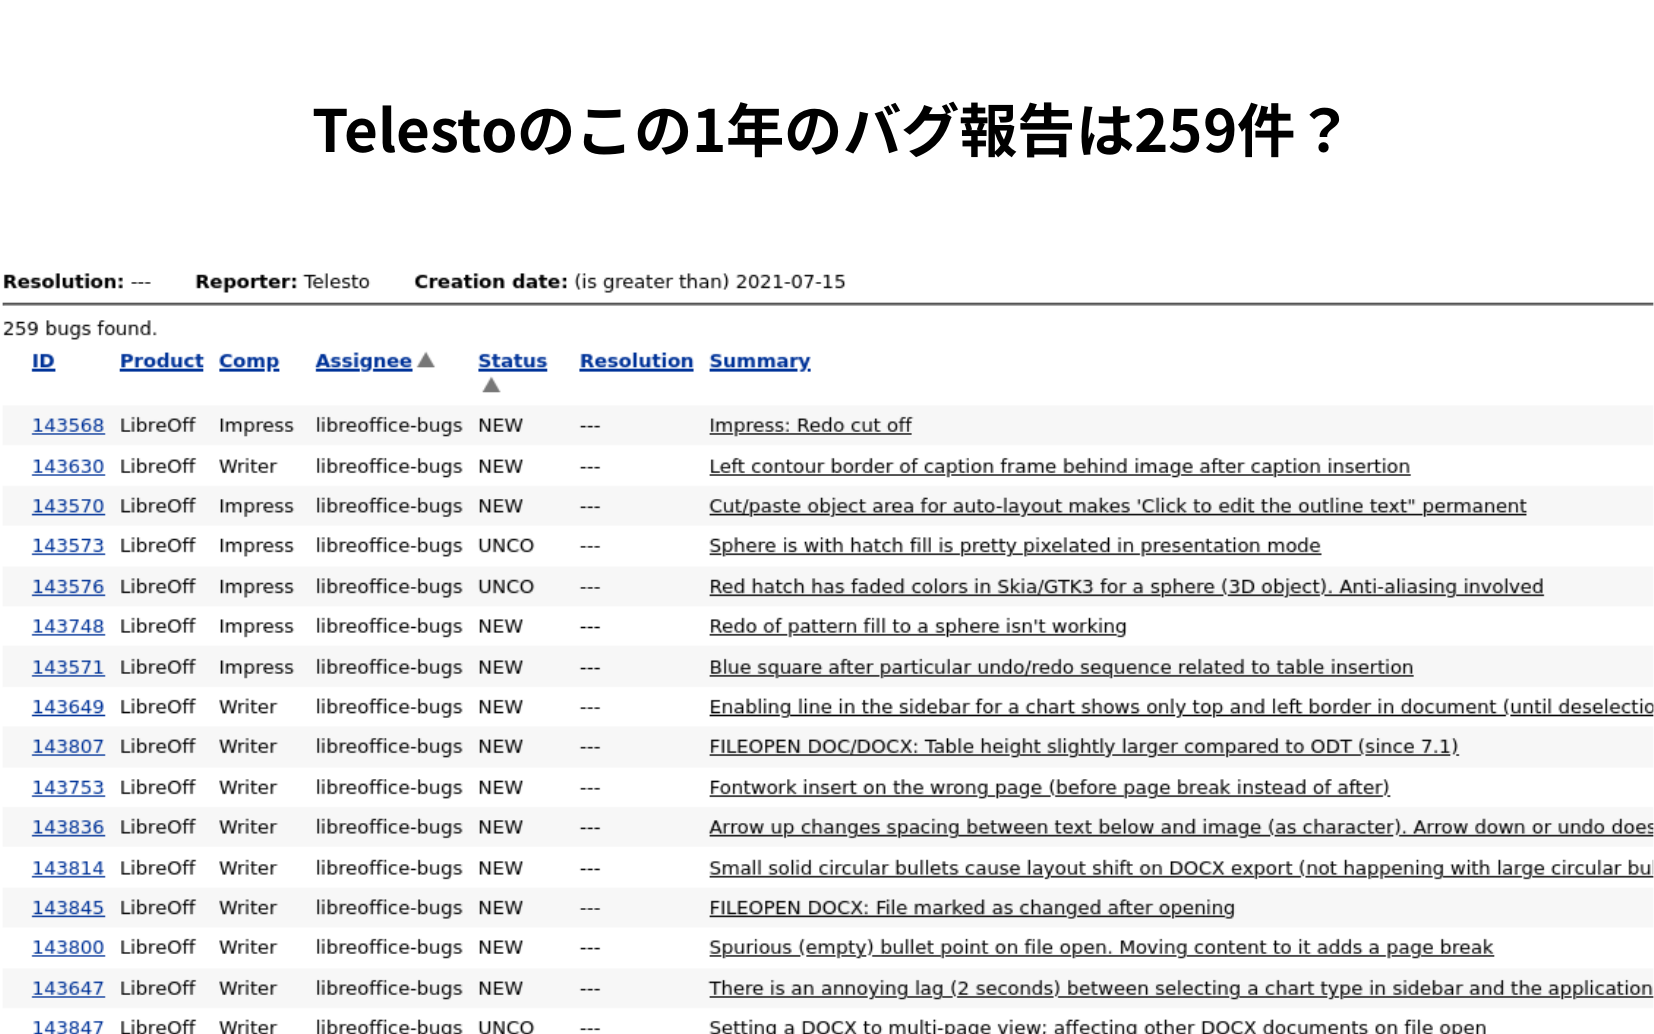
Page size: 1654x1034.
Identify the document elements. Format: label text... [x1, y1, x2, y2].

picture [0, 259, 1654, 1034]
title Telestoのこの1年のバグ報告は259件？ [82, 41, 1571, 214]
